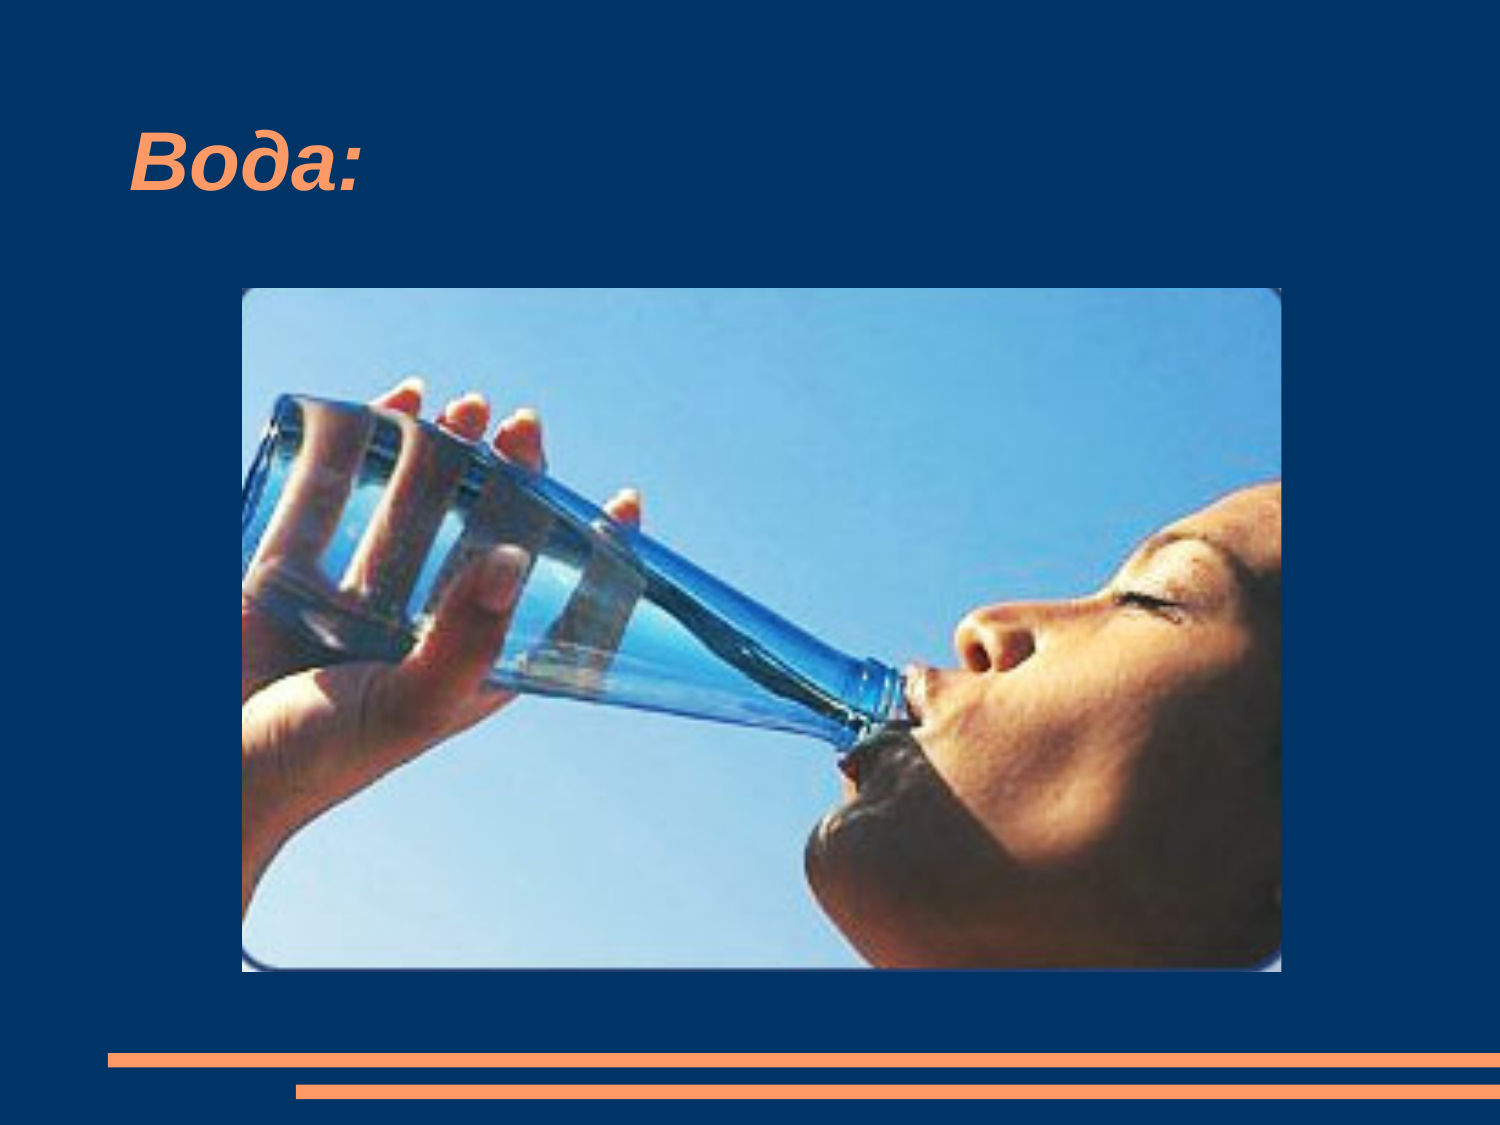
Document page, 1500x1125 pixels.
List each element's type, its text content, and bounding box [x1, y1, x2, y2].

picture [242, 288, 1282, 972]
title Вода: [75, 40, 1451, 276]
